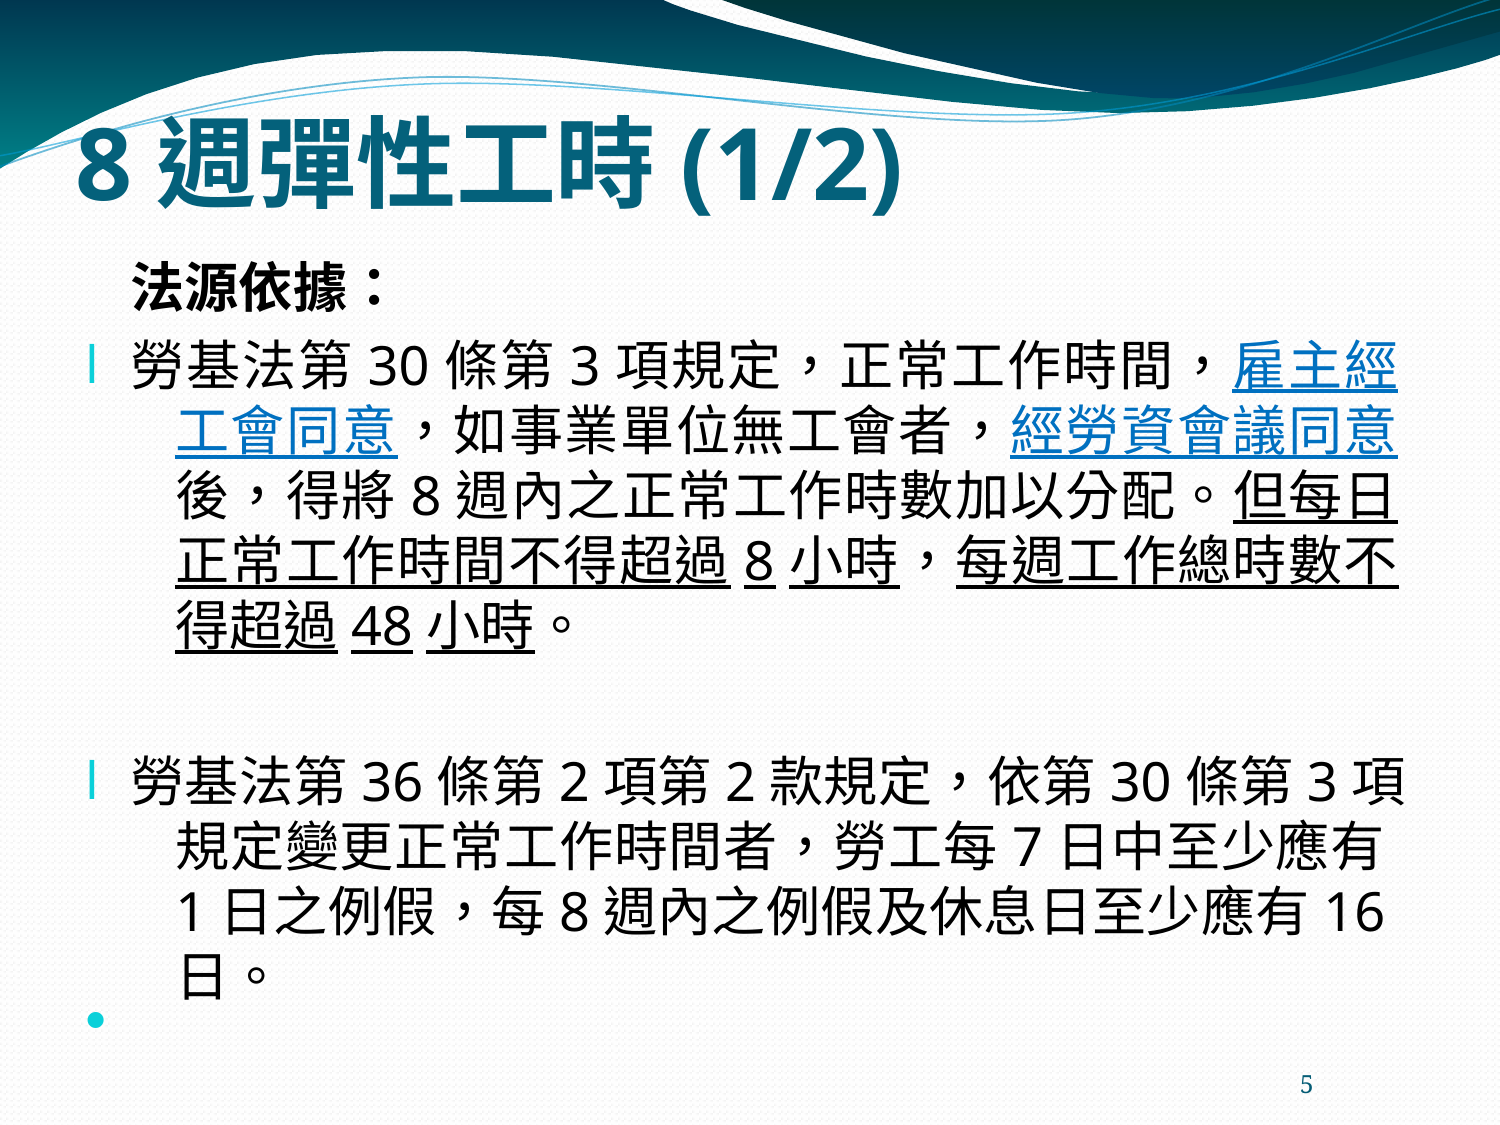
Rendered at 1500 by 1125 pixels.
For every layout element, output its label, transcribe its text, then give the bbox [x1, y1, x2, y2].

list 法源依據： 勞基法第30條第3項規定，正常工作時間，雇主經工會同意，如事業單位無工會者，經勞資會議同意後，得將8週內之正常工作時數加以分配。但每日正常工作時間不得超過8小時，每週工作總時數不得超過48小時。 勞基法第36條第2項第2款規定，依第30條第3項規定變更正常工作時間者，勞工每7日中至少應有1日之例假，每8週內之例假及休息日至少應有16日。 [70, 246, 1421, 1052]
text_box [1299, 1042, 1426, 1103]
title 8週彈性工時(1/2) [75, 78, 1426, 220]
